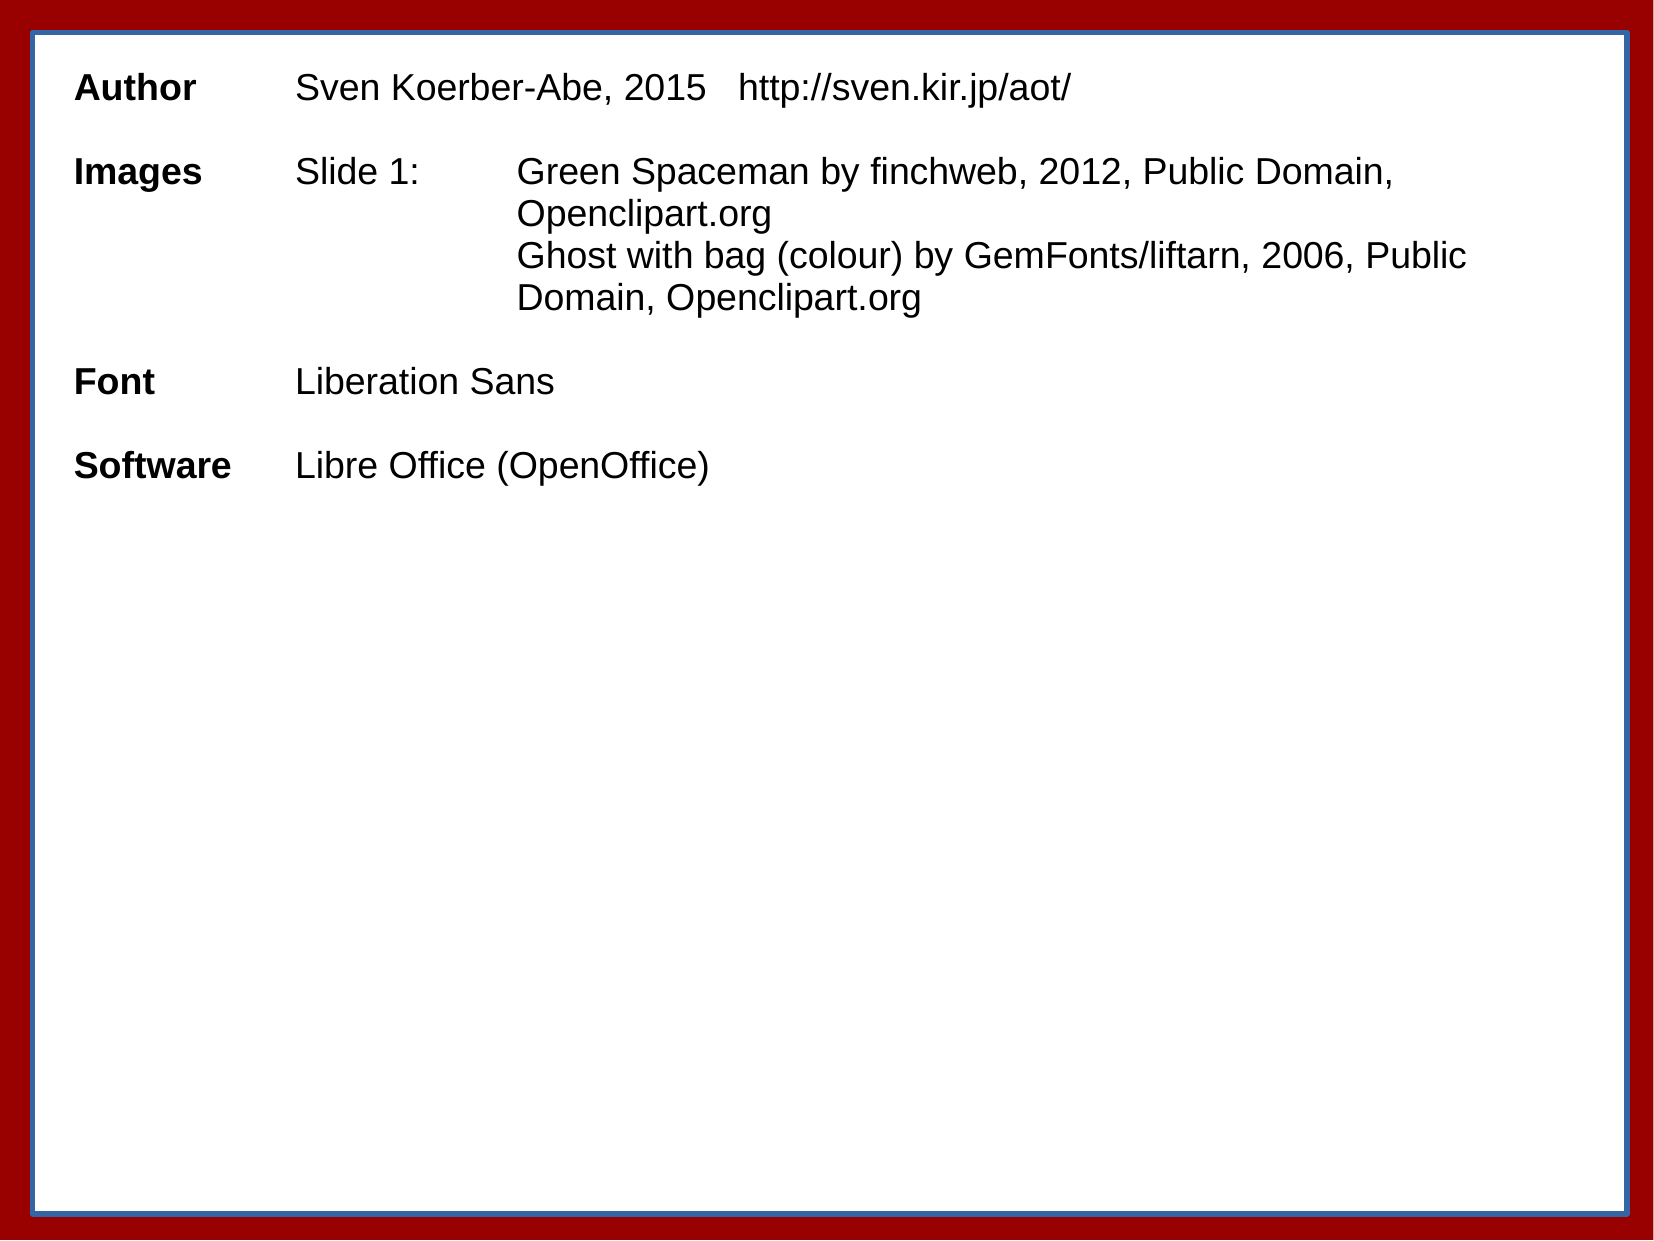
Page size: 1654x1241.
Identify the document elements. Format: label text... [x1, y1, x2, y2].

text_box Author Sven Koerber-Abe, 2015 http://sven.kir.jp/aot/ Images Slide 1: Green Spaceman by finchweb, 2012, Public Domain, Openclipart.org Ghost with bag (colour) by GemFonts/liftarn, 2006, Public Domain, Openclipart.org Font Liberation Sans Software Libre Office (OpenOffice) [59, 59, 1595, 778]
text_box [32, 32, 1627, 1214]
